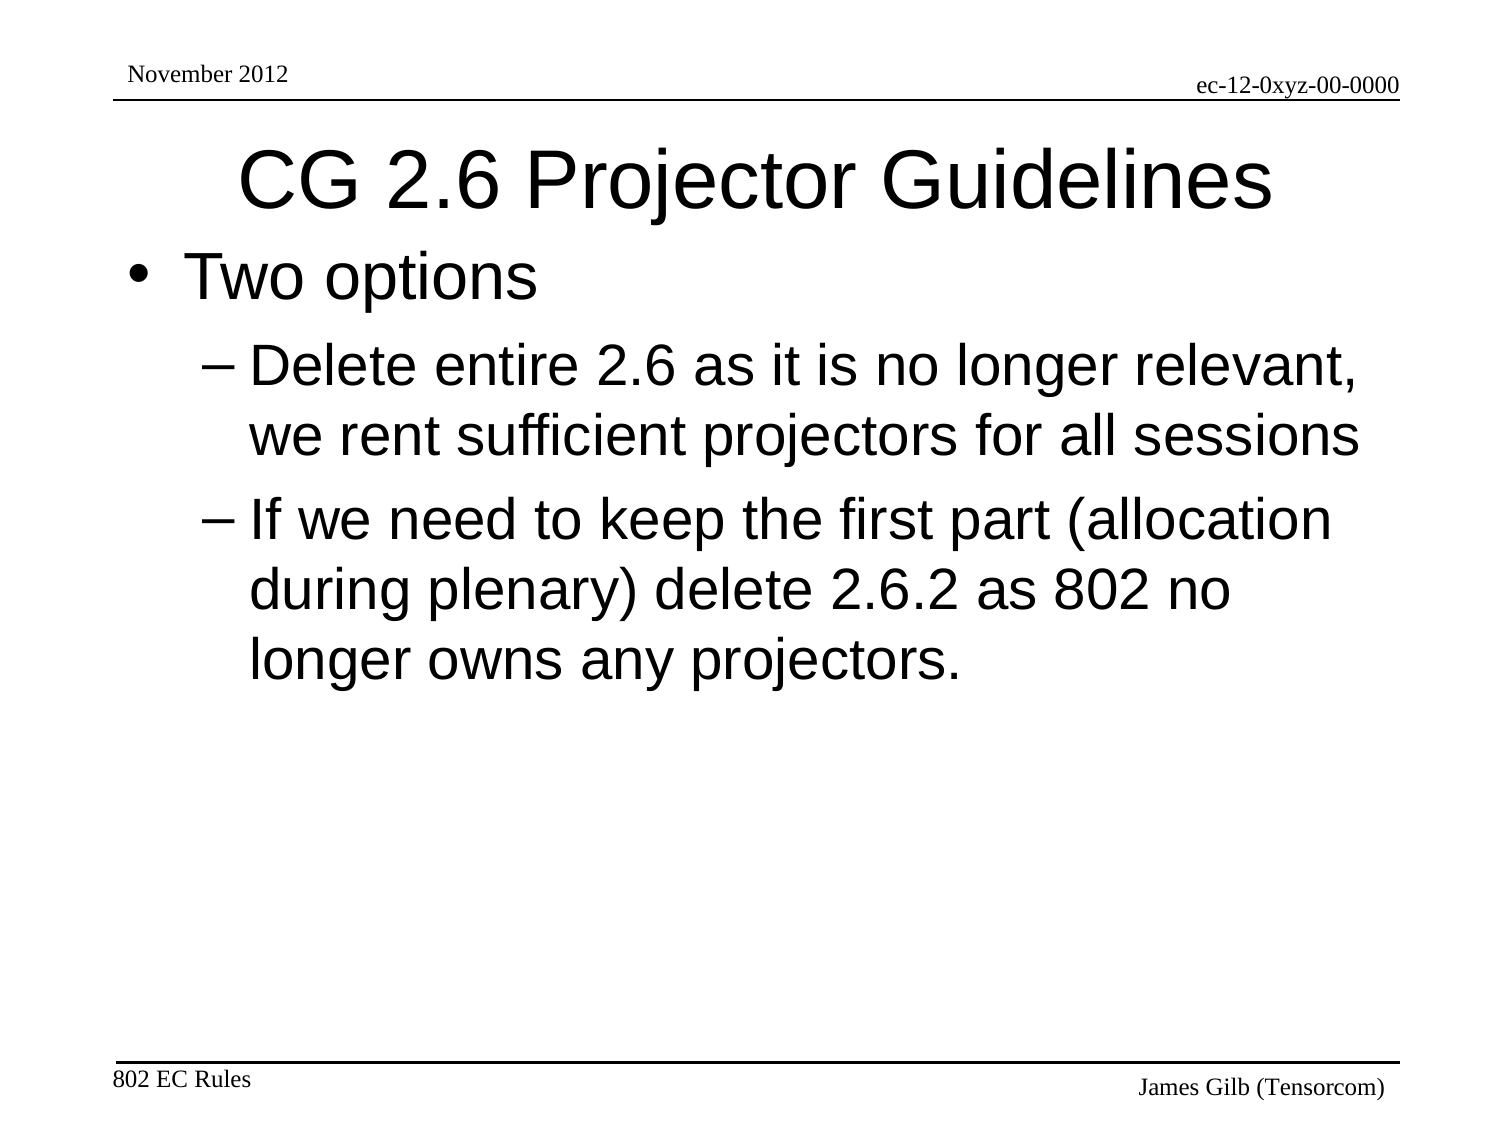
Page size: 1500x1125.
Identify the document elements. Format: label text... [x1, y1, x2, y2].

title CG 2.6 Projector Guidelines [112, 112, 1401, 224]
list Two options Delete entire 2.6 as it is no longer relevant, we rent sufficient projectors for all sessions If we need to keep the first part (allocation during plenary) delete 2.6.2 as 802 no longer owns any projectors. [112, 224, 1426, 1051]
